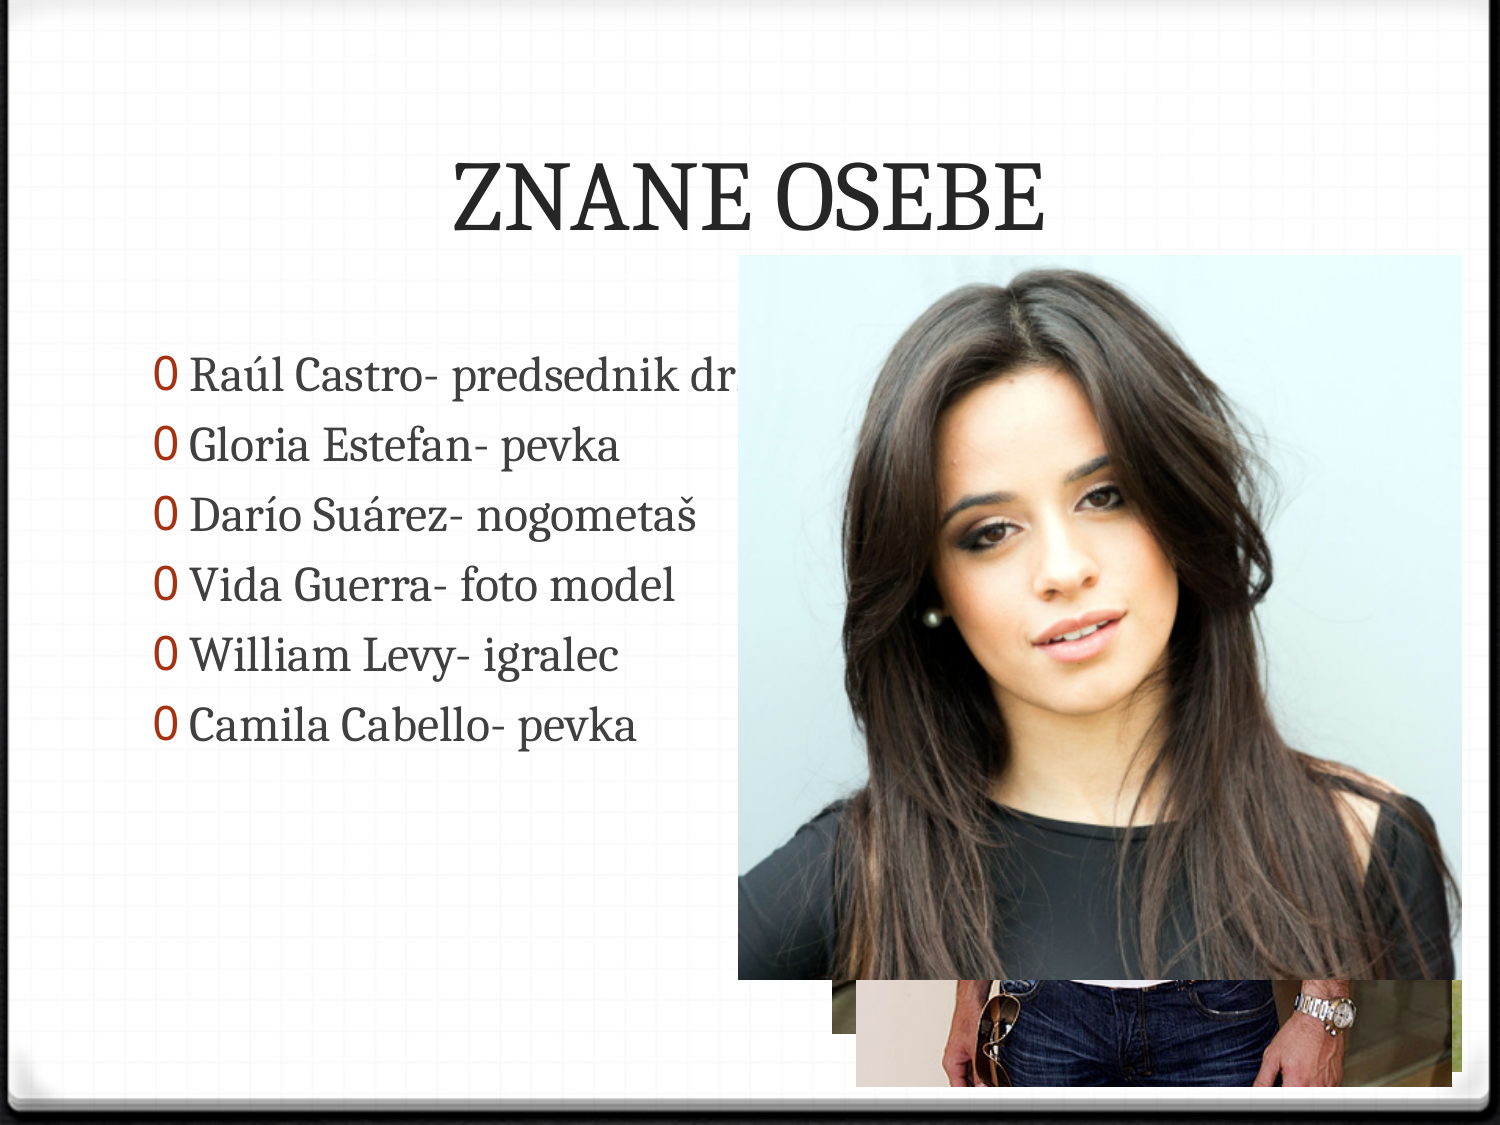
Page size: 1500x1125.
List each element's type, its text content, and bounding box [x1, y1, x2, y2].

title ZNANE OSEBE [90, 71, 1410, 309]
list Raúl Castro- predsednik države Gloria Estefan- pevka Darío Suárez- nogometaš Vida Guerra- foto model William Levy- igralec Camila Cabello- pevka [137, 334, 832, 983]
picture [0, 0, 1500, 1125]
